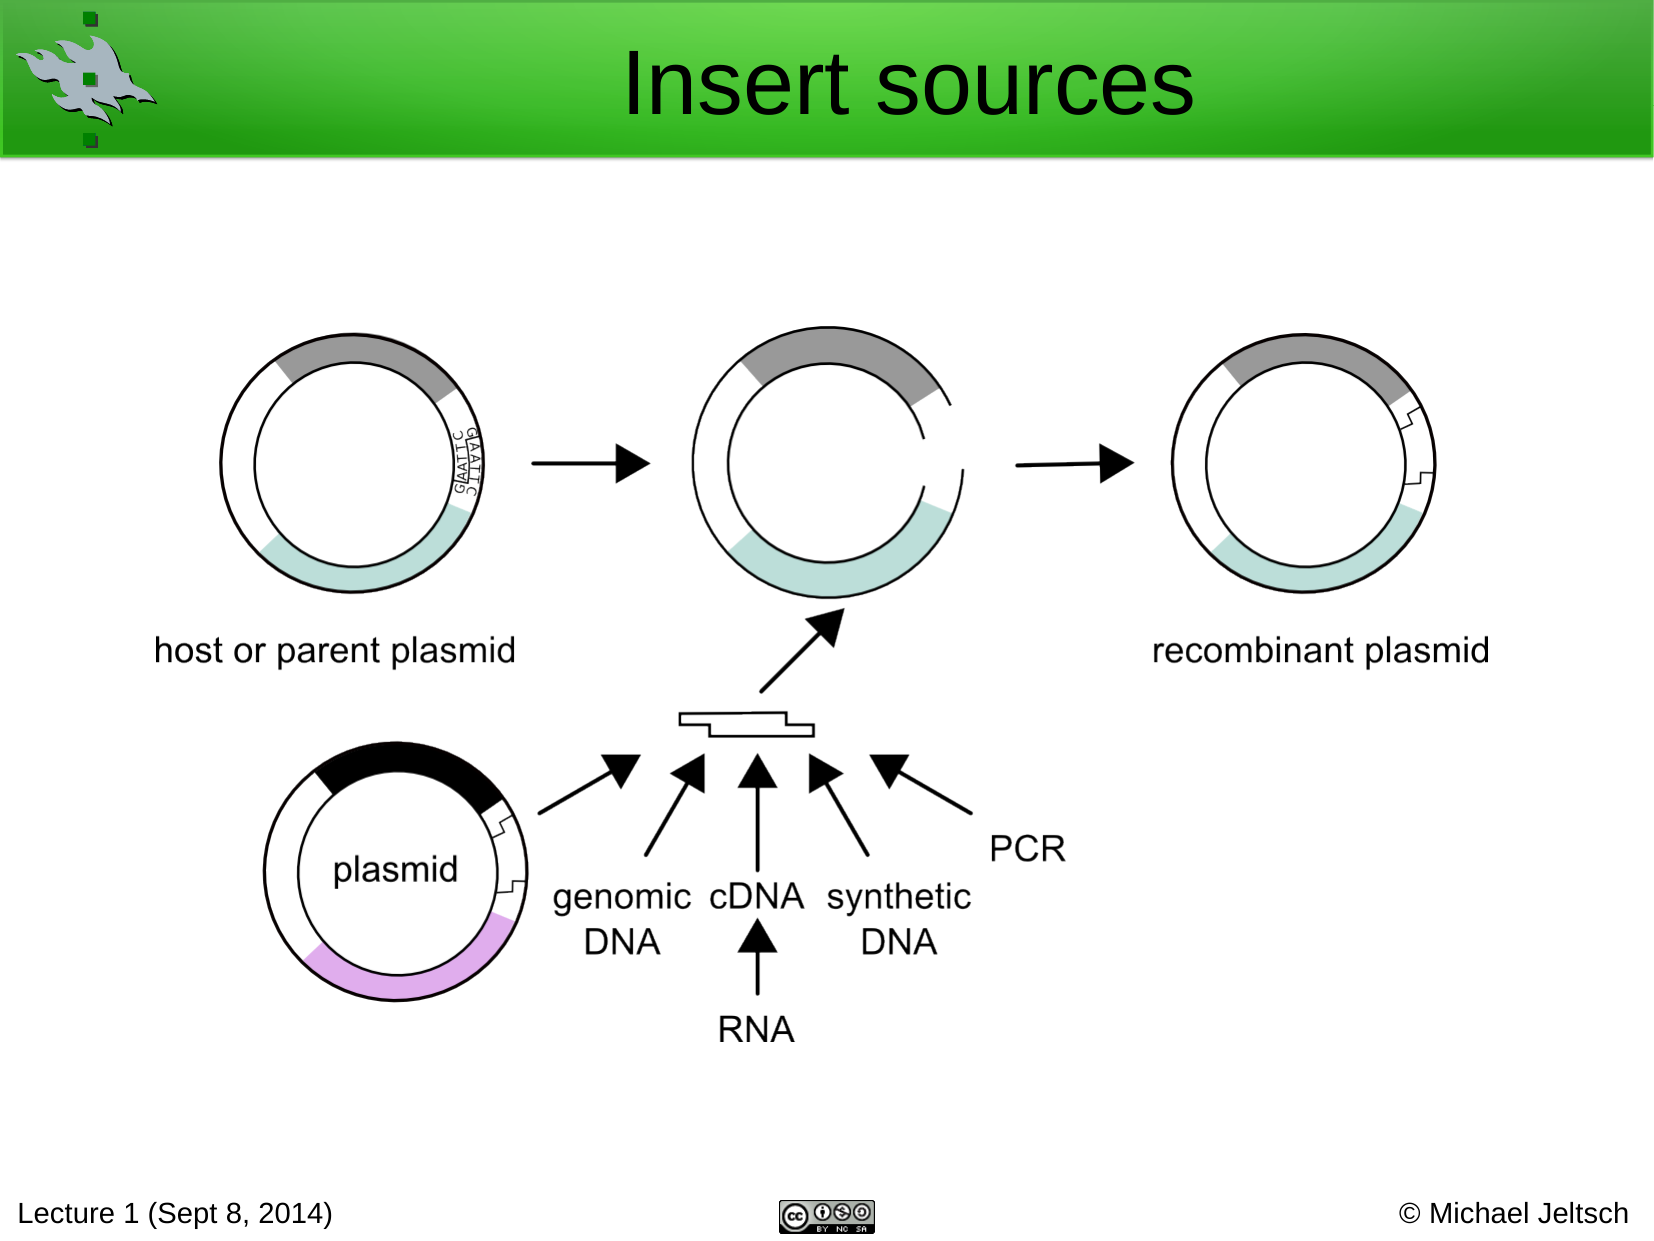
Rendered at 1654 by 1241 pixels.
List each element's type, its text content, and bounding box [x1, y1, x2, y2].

picture [156, 326, 1488, 1042]
title Insert sources [342, 11, 1477, 154]
picture [779, 1200, 875, 1234]
